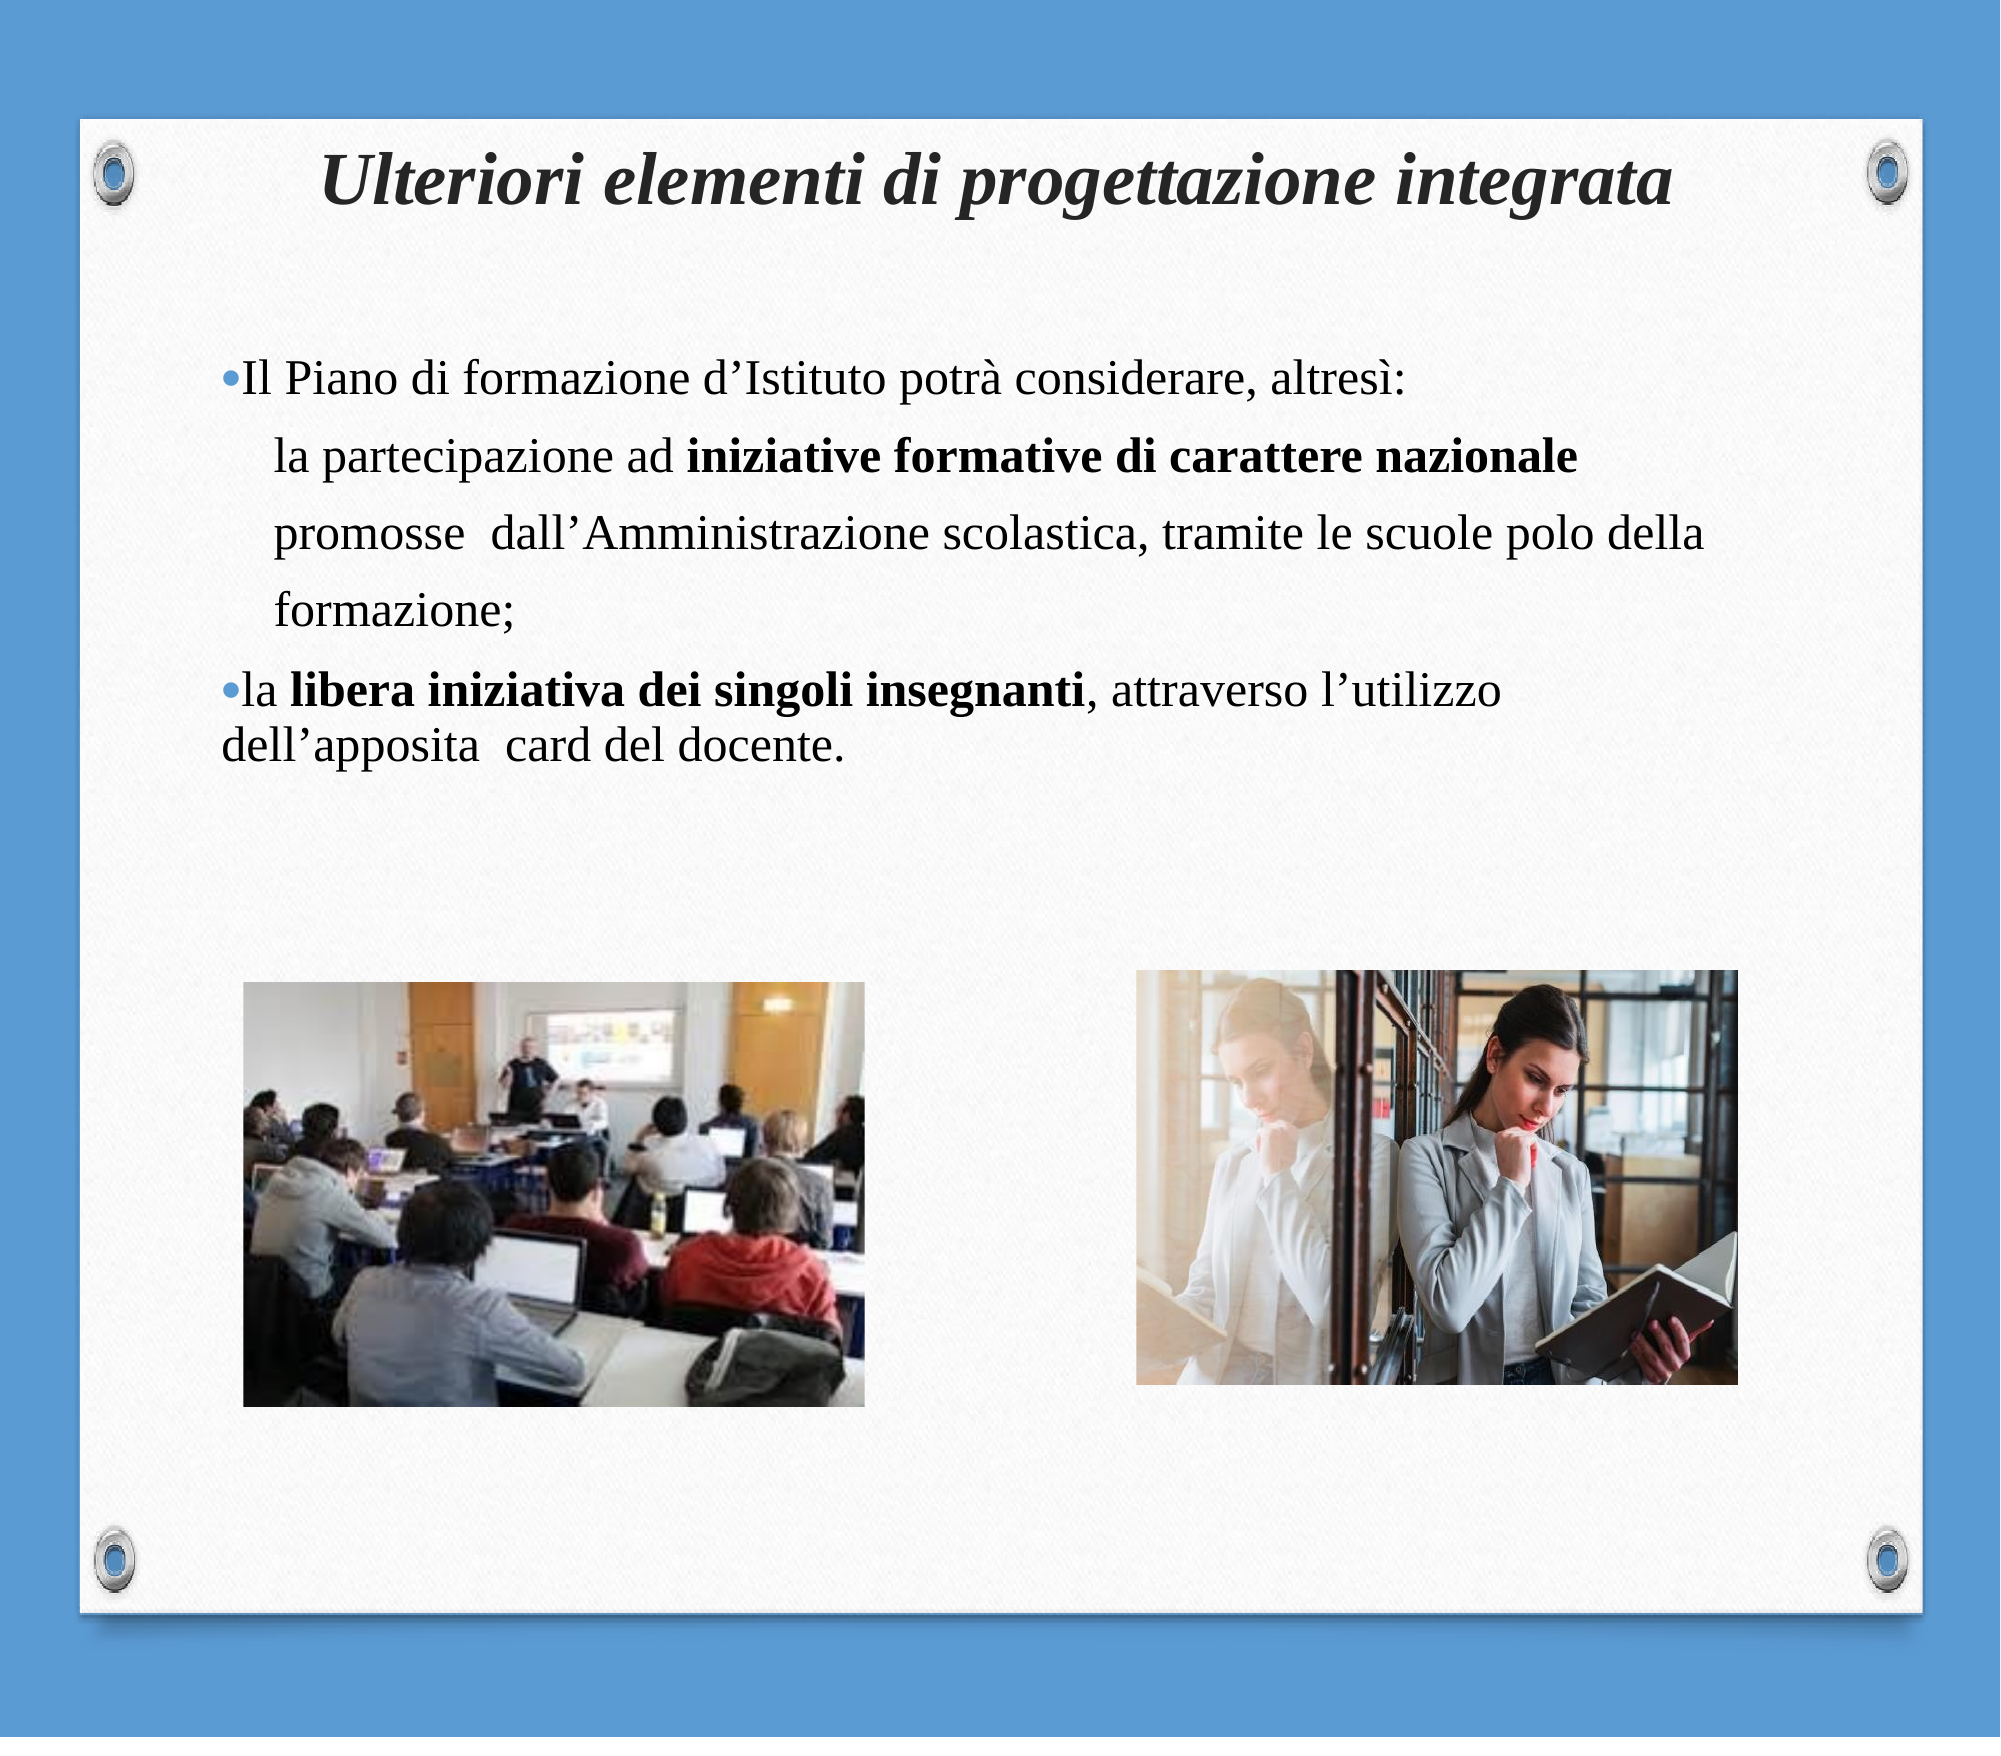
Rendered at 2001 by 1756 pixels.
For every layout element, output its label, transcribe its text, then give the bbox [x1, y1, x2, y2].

title Ulteriori elementi di progettazione integrata [207, 127, 1784, 423]
text_box [0, 0, 2000, 1737]
text_box Il Piano di formazione d’Istituto potrà considerare, altresì: la partecipazione ad iniziative formative di carattere nazionale promosse dall’Amministrazione scolastica, tramite le scuole polo della formazione; la libera iniziativa dei singoli insegnanti, attraverso l’utilizzo dell’apposita card del docente. [221, 423, 1751, 773]
